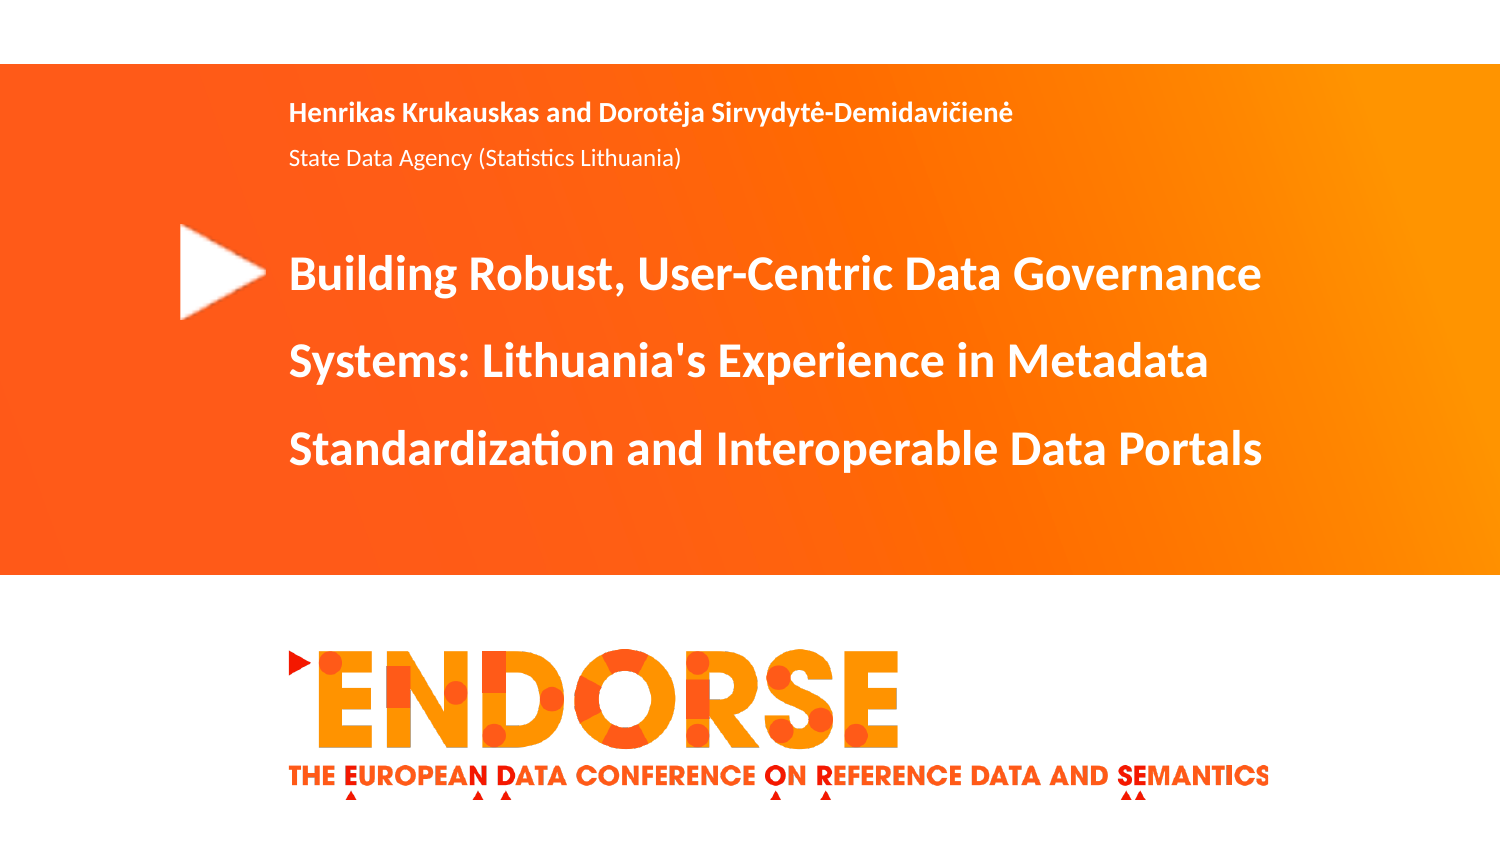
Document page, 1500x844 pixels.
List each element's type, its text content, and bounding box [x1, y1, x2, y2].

title Henrikas Krukauskas and Dorotėja Sirvydytė-Demidavičienė [288, 96, 1414, 131]
list Building Robust, User-Centric Data Governance Systems: Lithuania's Experience in Metadata Standardization and Interoperable Data Portals [288, 212, 1326, 495]
list State Data Agency (Statistics Lithuania) [288, 141, 1414, 176]
